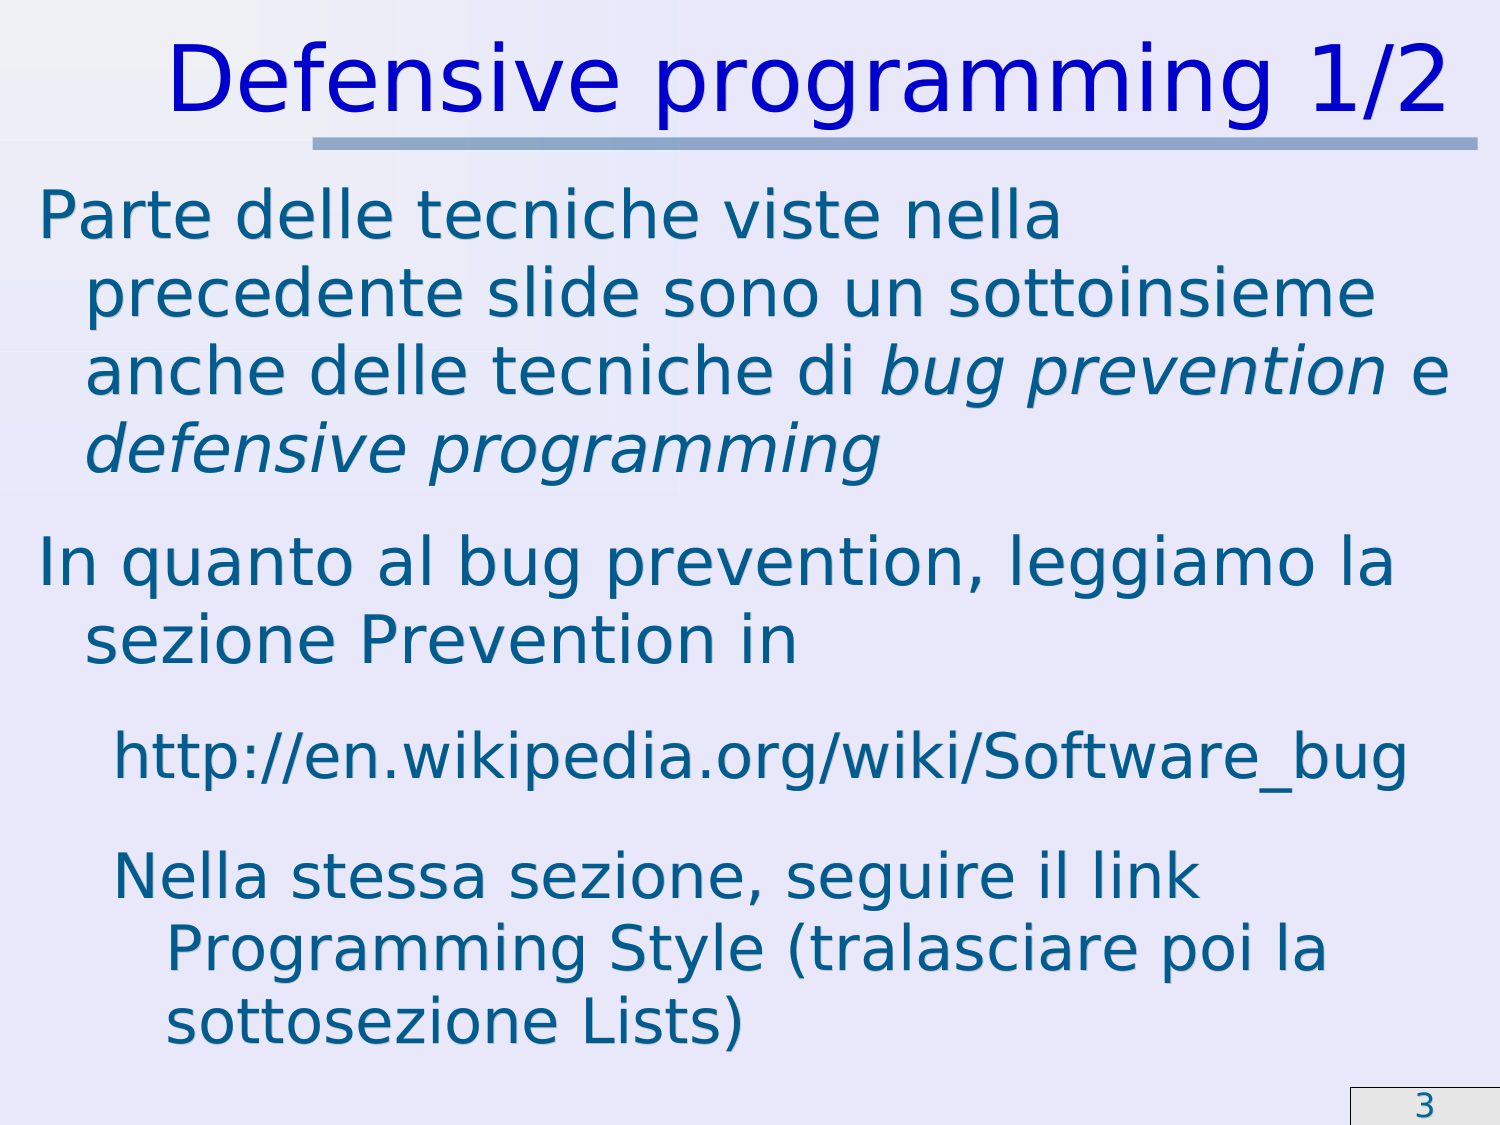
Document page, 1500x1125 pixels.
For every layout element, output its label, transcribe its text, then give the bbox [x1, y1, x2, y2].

title Defensive programming 1/2 [0, 0, 1470, 141]
text_box Parte delle tecniche viste nella precedente slide sono un sottoinsieme anche delle tecniche di bug prevention e defensive programming In quanto al bug prevention, leggiamo la sezione Prevention in http://en.wikipedia.org/wiki/Software_bug Nella stessa sezione, seguire il link Programming Style (tralasciare poi la sottosezione Lists) [37, 176, 1463, 1059]
